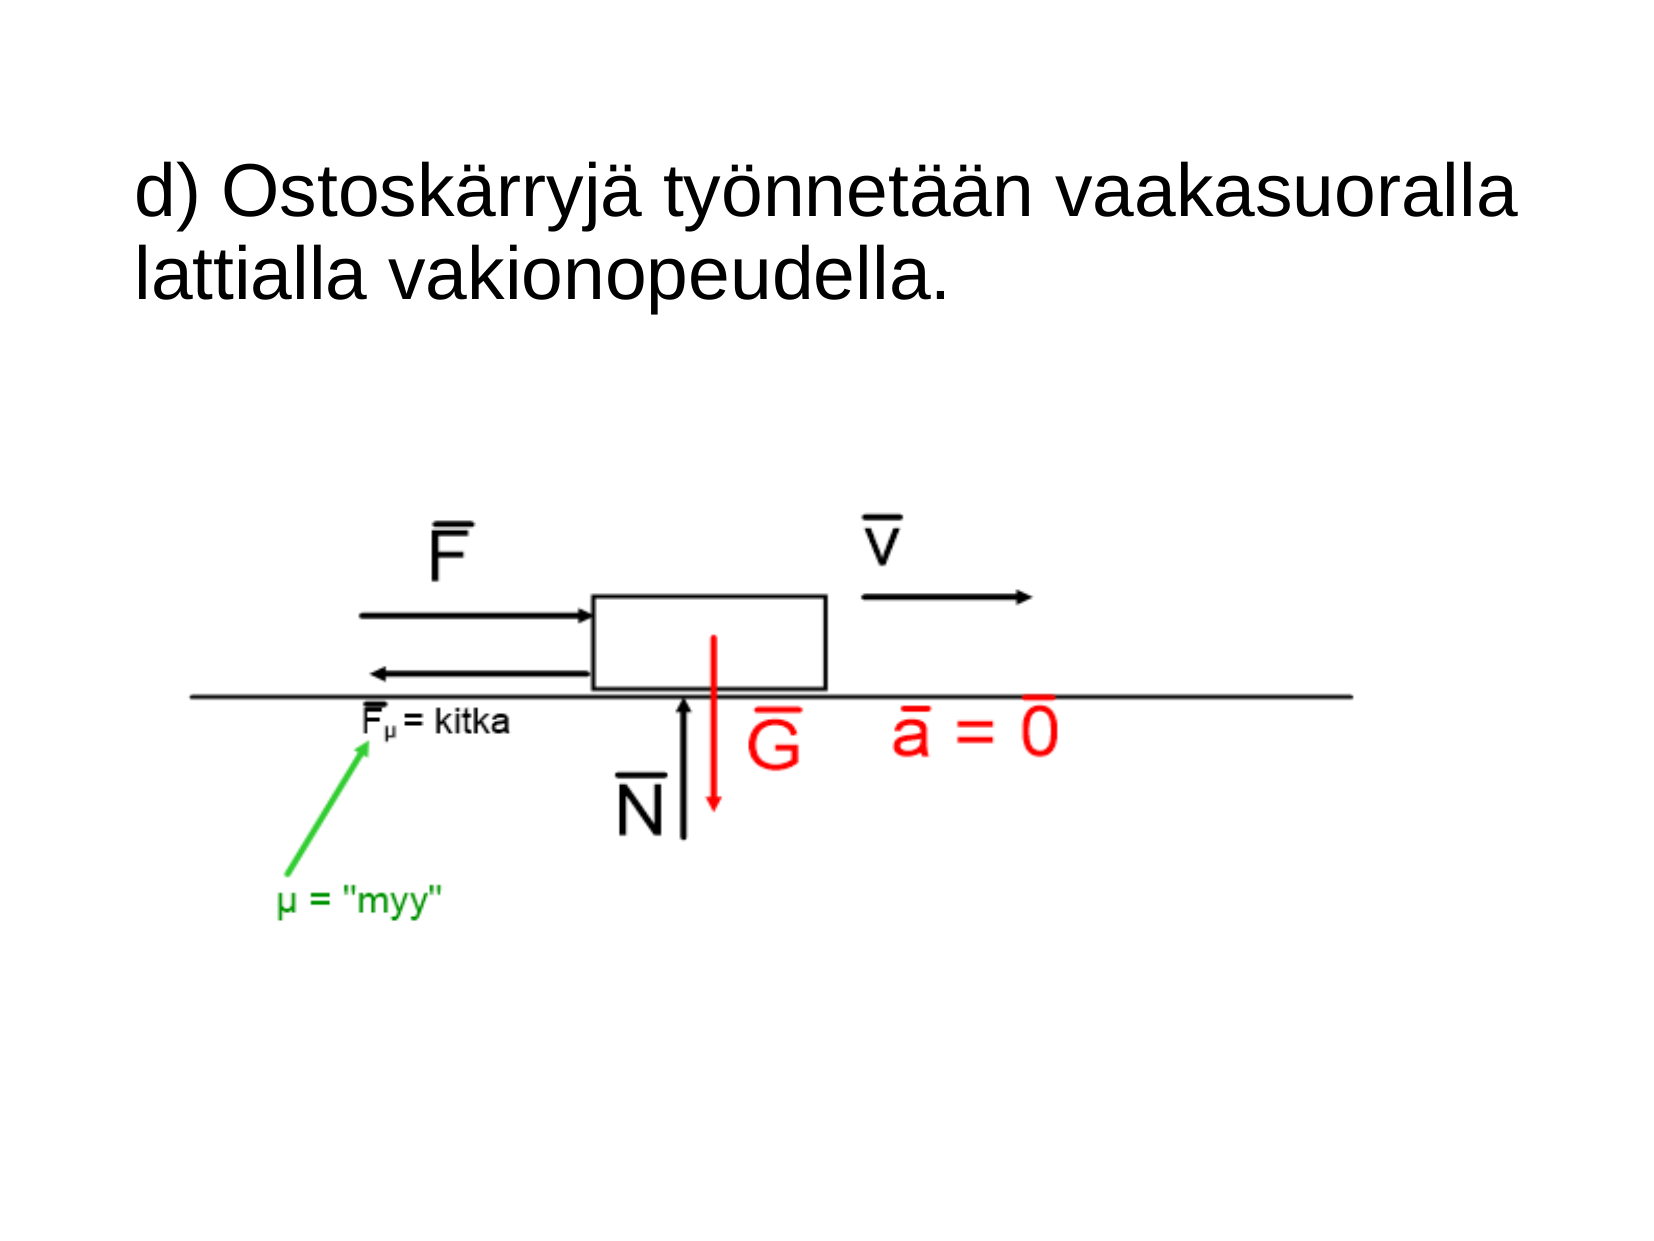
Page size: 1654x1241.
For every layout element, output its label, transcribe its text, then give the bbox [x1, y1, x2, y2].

picture [153, 401, 1385, 983]
text_box d) Ostoskärryjä työnnetään vaakasuoralla lattialla vakionopeudella. [119, 141, 1536, 343]
